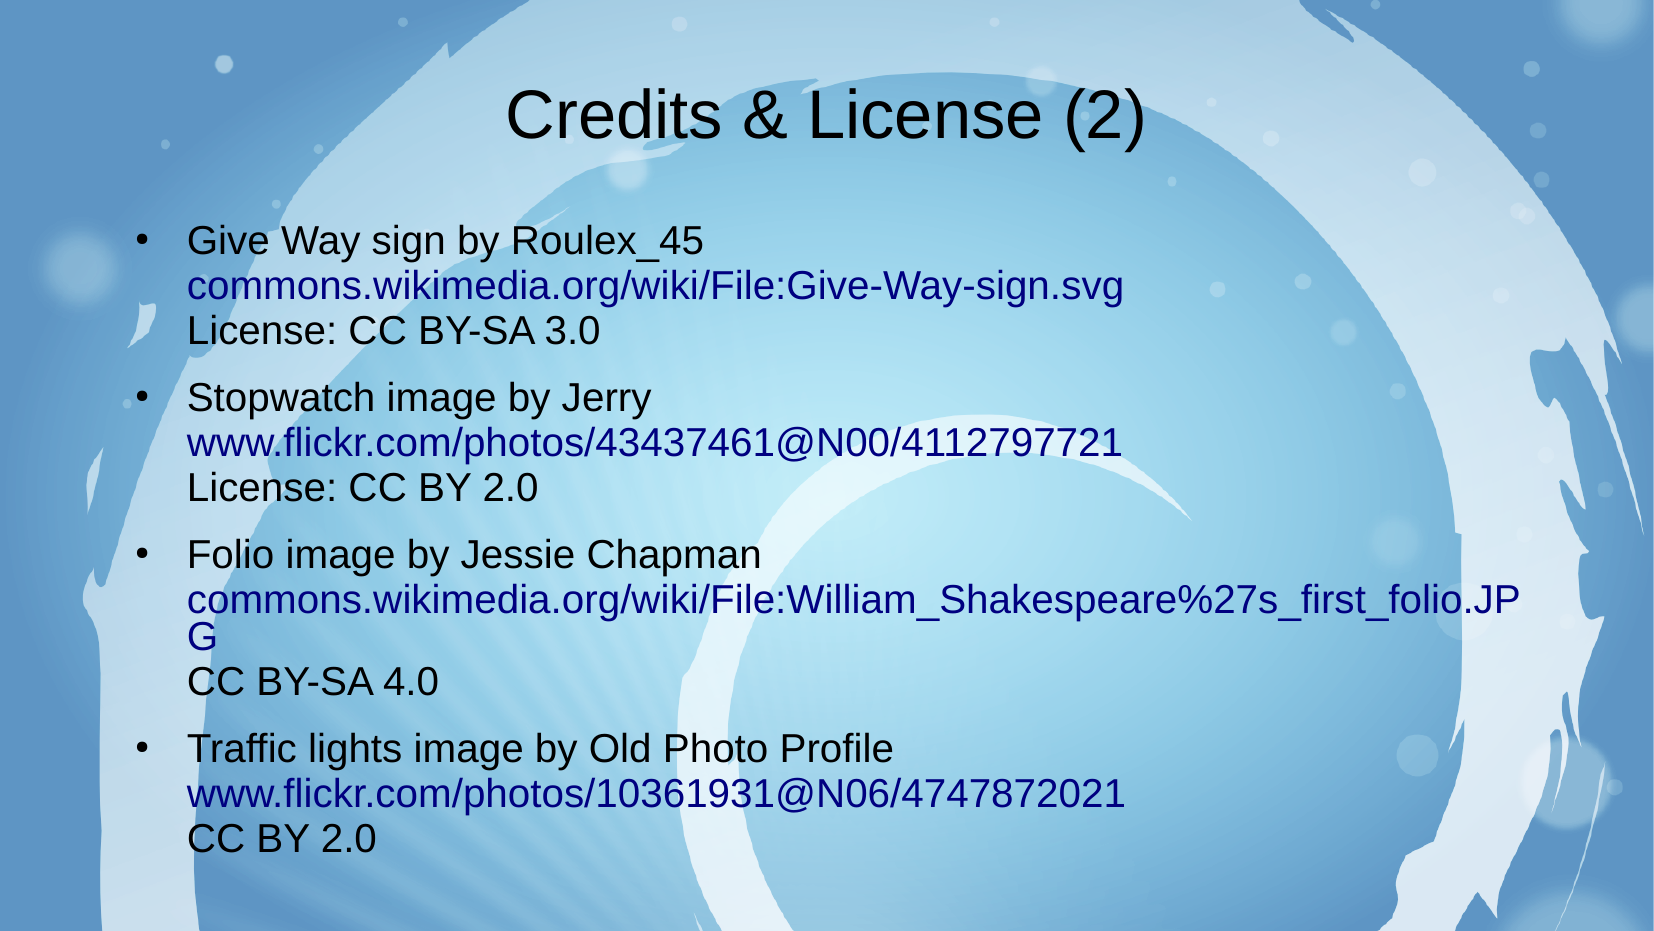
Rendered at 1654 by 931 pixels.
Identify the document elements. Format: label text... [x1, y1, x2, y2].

title Credits & License (2) [118, 37, 1536, 193]
picture [0, 0, 1654, 931]
list Give Way sign by Roulex_45 commons.wikimedia.org/wiki/File:Give-Way-sign.svg License: CC BY-SA 3.0 Stopwatch image by Jerry www.flickr.com/photos/43437461@N00/4112797721 License: CC BY 2.0 Folio image by Jessie Chapman commons.wikimedia.org/wiki/File:William_Shakespeare%27s_first_folio.JPGCC BY-SA 4.0 Traffic lights image by Old Photo Profile www.flickr.com/photos/10361931@N06/4747872021 CC BY 2.0 [118, 217, 1536, 832]
